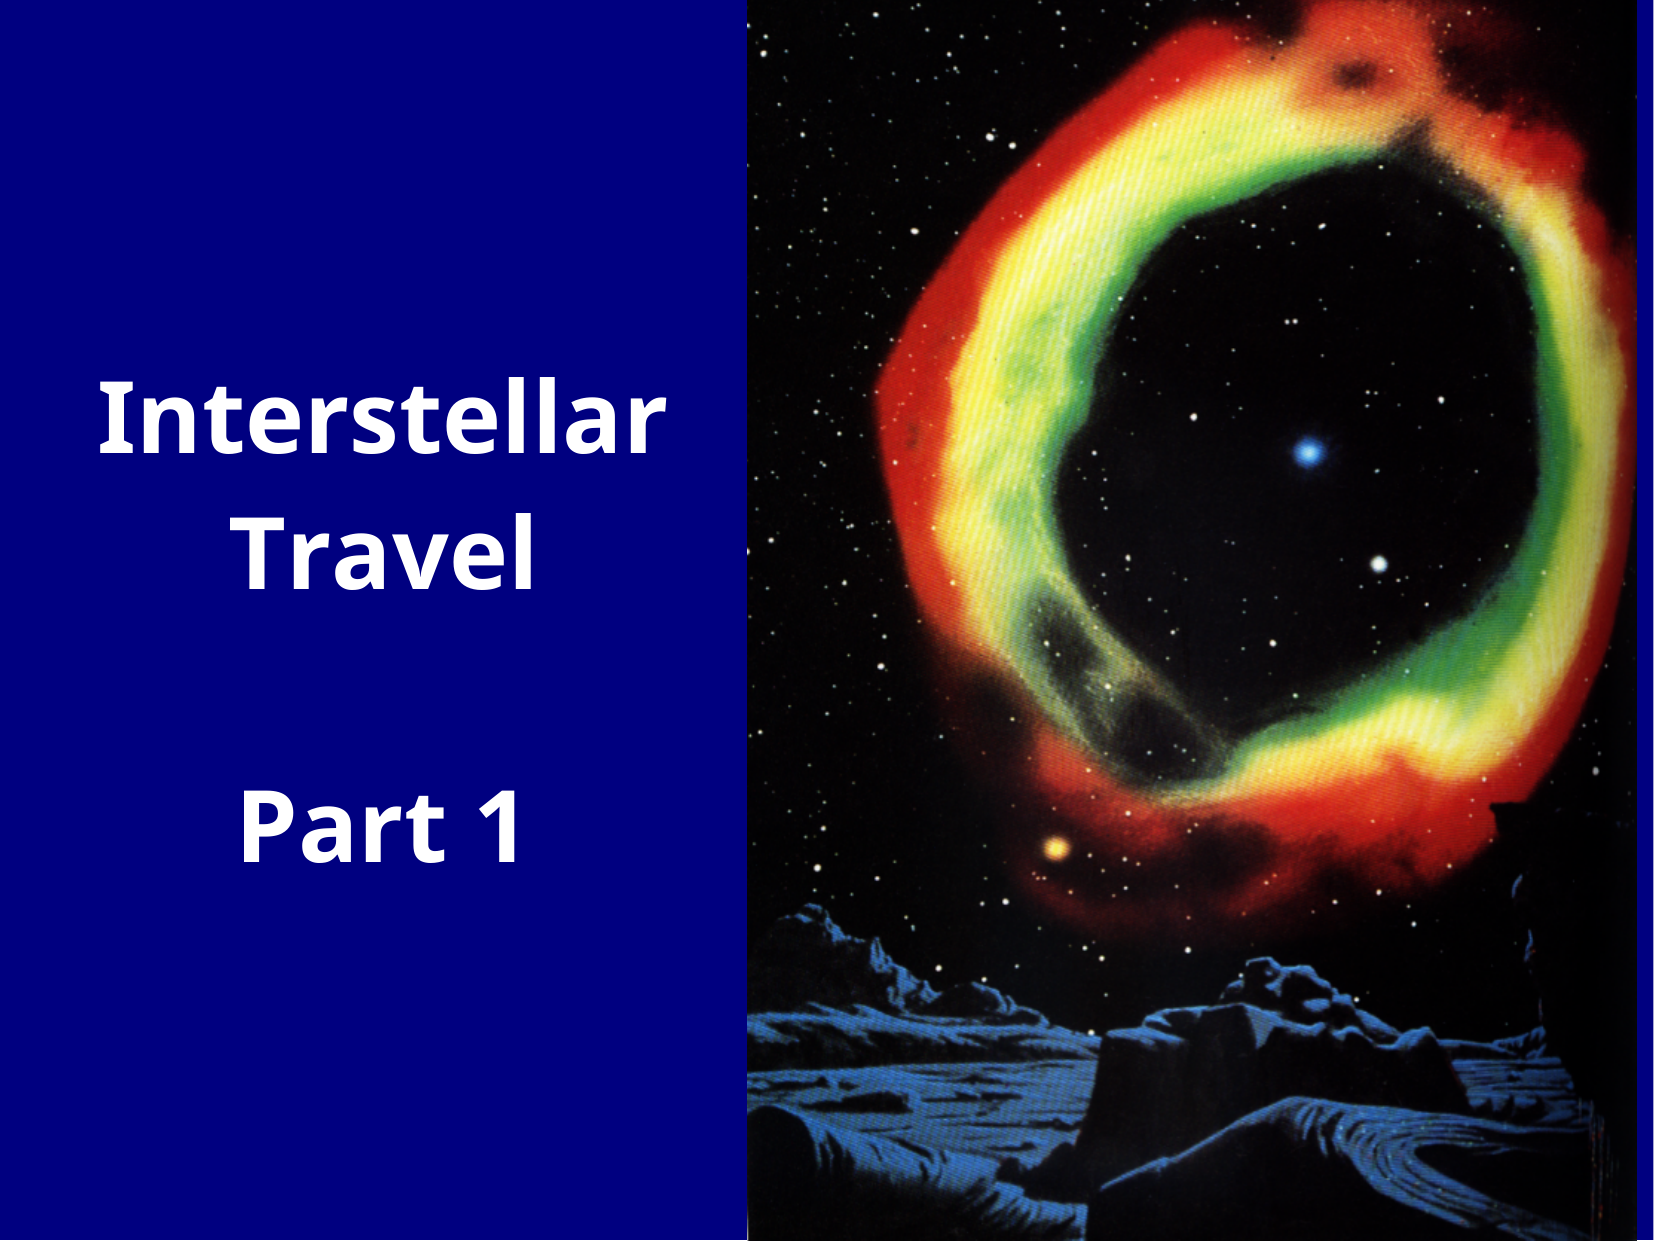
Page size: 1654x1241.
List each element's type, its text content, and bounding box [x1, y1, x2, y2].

title Interstellar Travel Part 1 [80, 386, 687, 852]
picture [747, 0, 1637, 1241]
